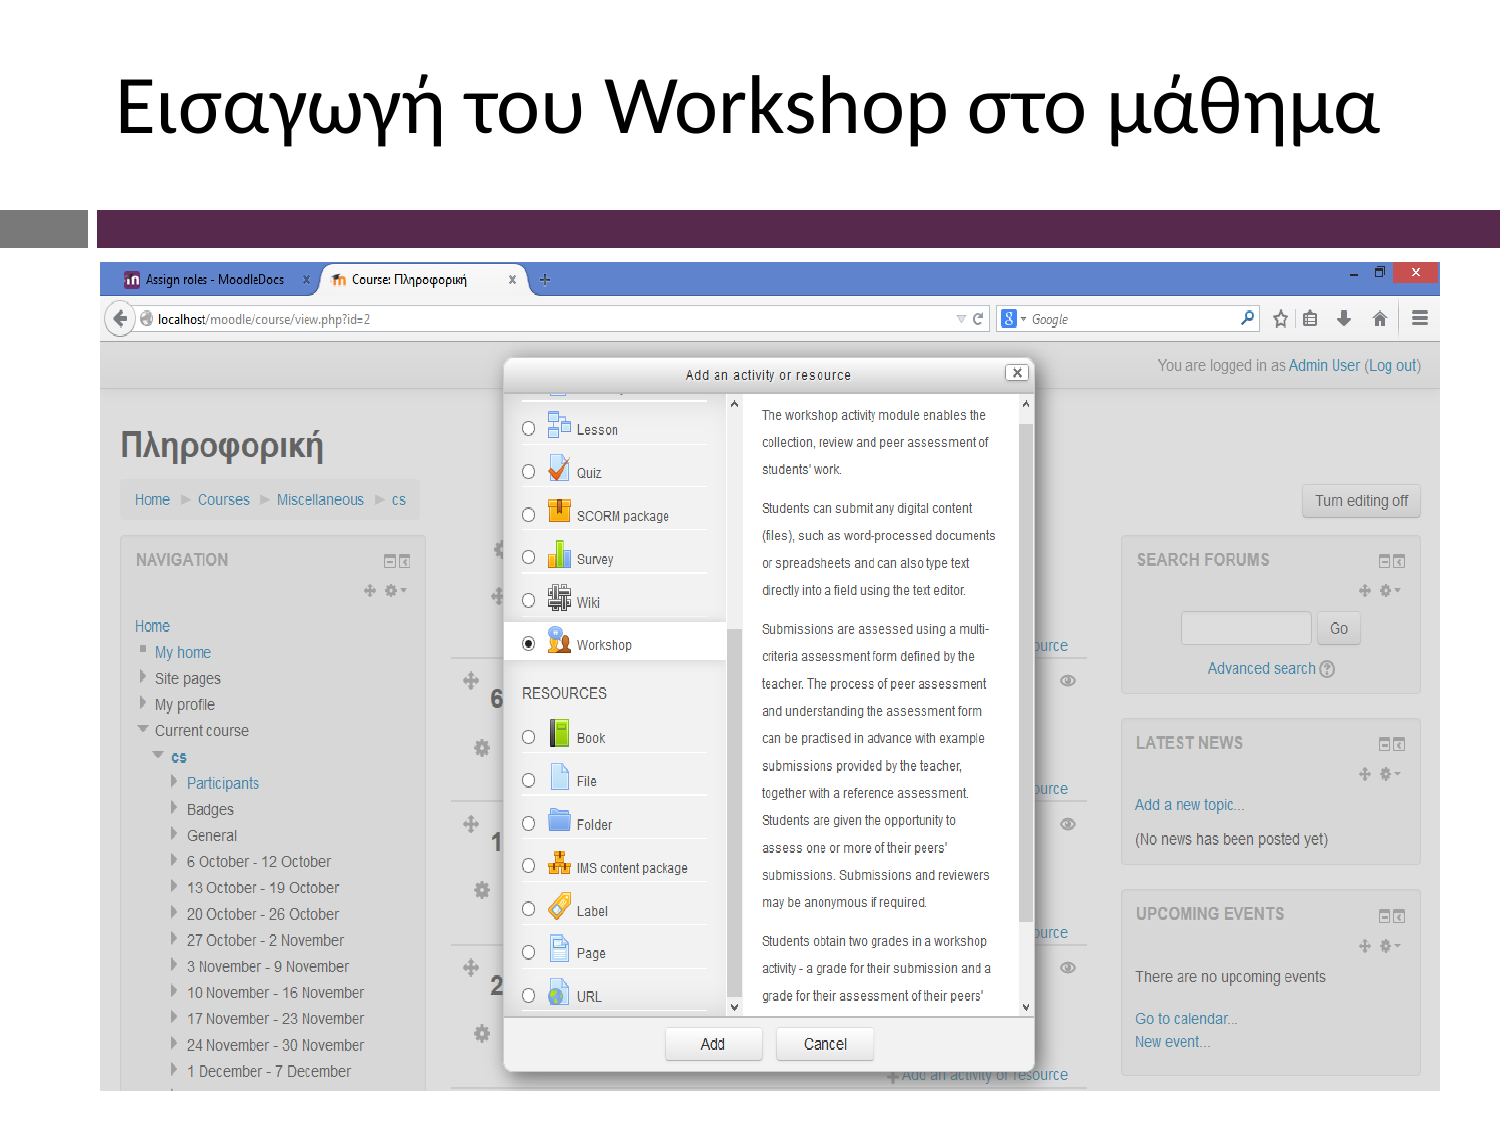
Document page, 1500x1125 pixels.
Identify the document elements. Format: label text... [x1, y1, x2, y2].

picture [100, 262, 1440, 1091]
title Εισαγωγή του Workshop στο μάθημα [100, 19, 1438, 182]
